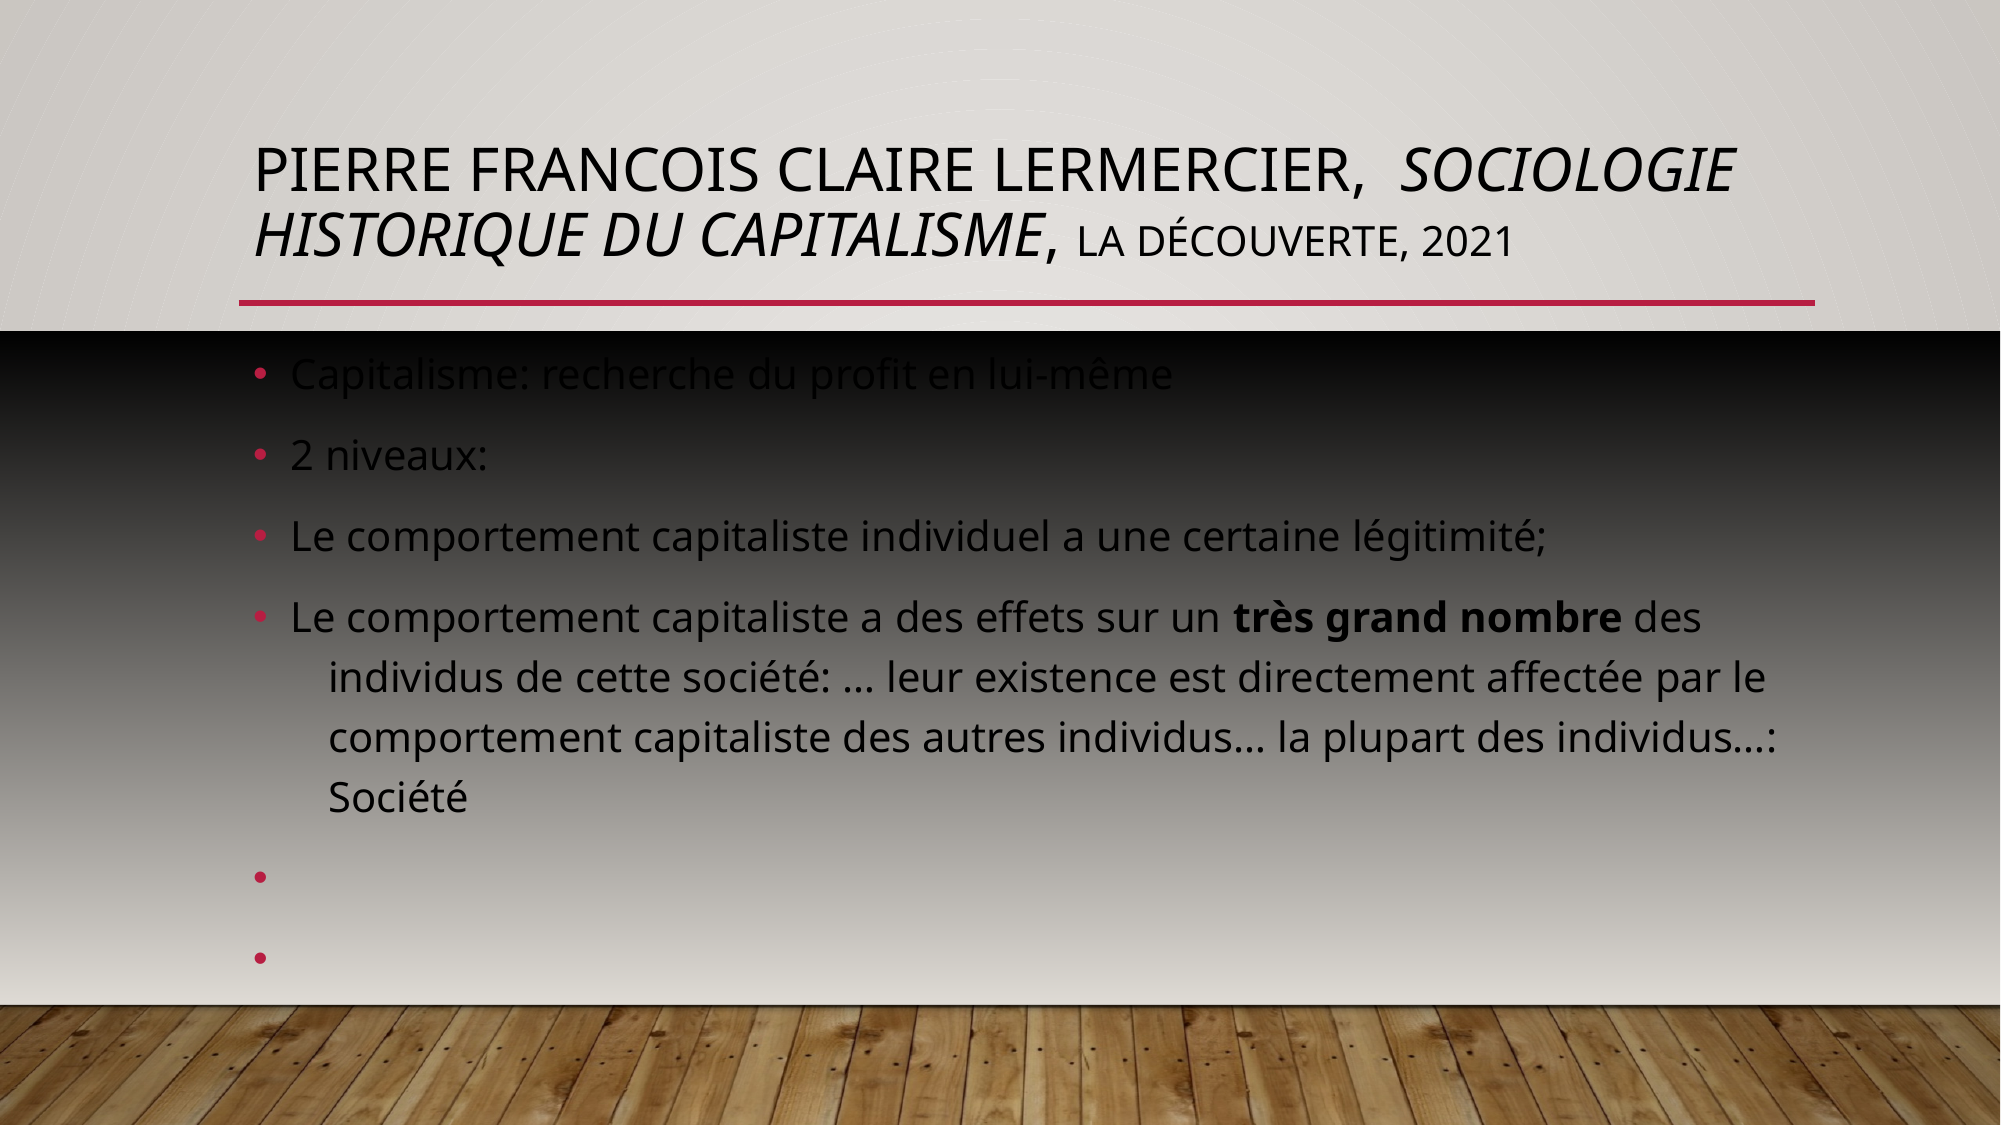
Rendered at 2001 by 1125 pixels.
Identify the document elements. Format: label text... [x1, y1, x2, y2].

list Capitalisme: recherche du profit en lui-même 2 niveaux: Le comportement capitaliste individuel a une certaine légitimité; Le comportement capitaliste a des effets sur un très grand nombre des individus de cette société: … leur existence est directement affectée par le comportement capitaliste des autres individus… la plupart des individus…: Société [238, 330, 1814, 897]
title Pierre FranCOIS CLAIRE LERMERCIER, SOCIOLOGIE HISTORIQUE DU CAPITALISME, LA découverte, 2021 [238, 131, 1814, 305]
